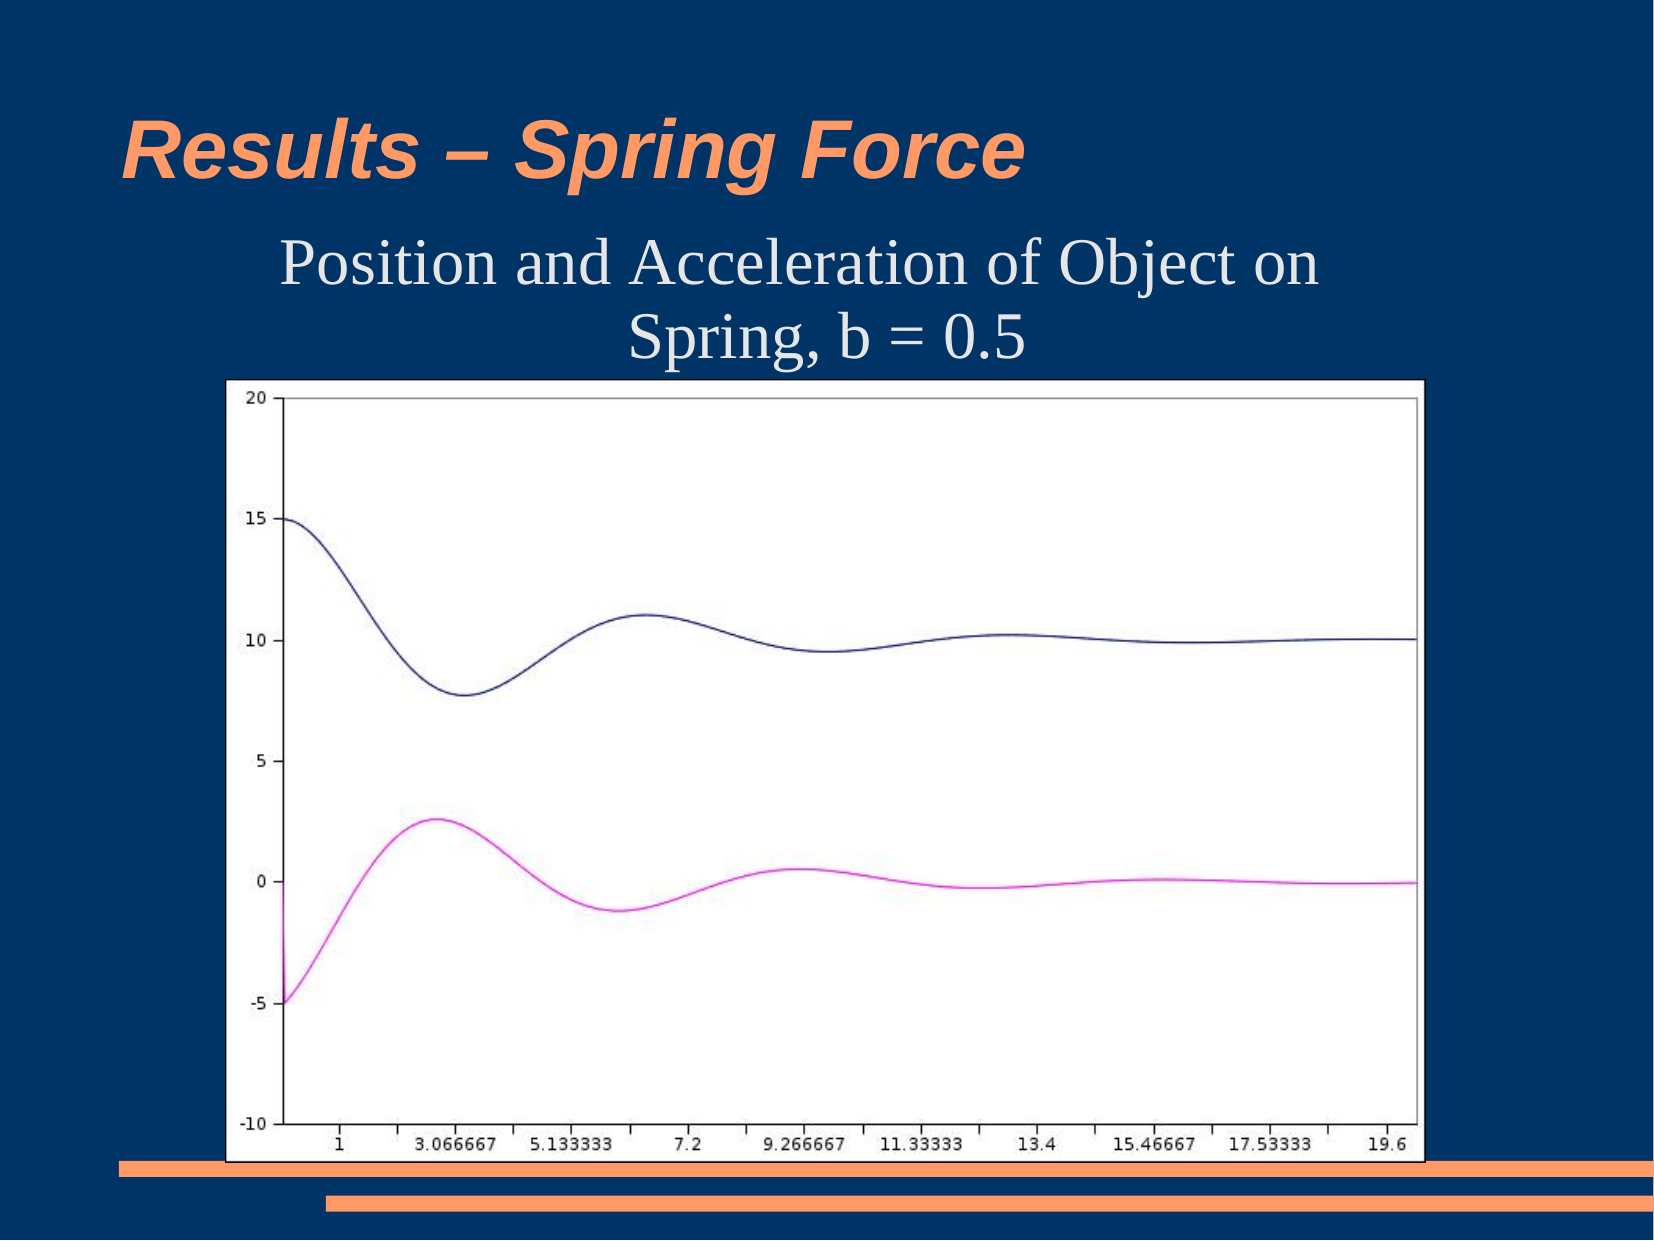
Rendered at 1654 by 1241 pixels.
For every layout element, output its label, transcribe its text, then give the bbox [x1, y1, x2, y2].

picture [225, 379, 1426, 1163]
title Results – Spring Force [121, 46, 1534, 254]
list Position and Acceleration of Object on Spring, b = 0.5 [234, 225, 1351, 379]
